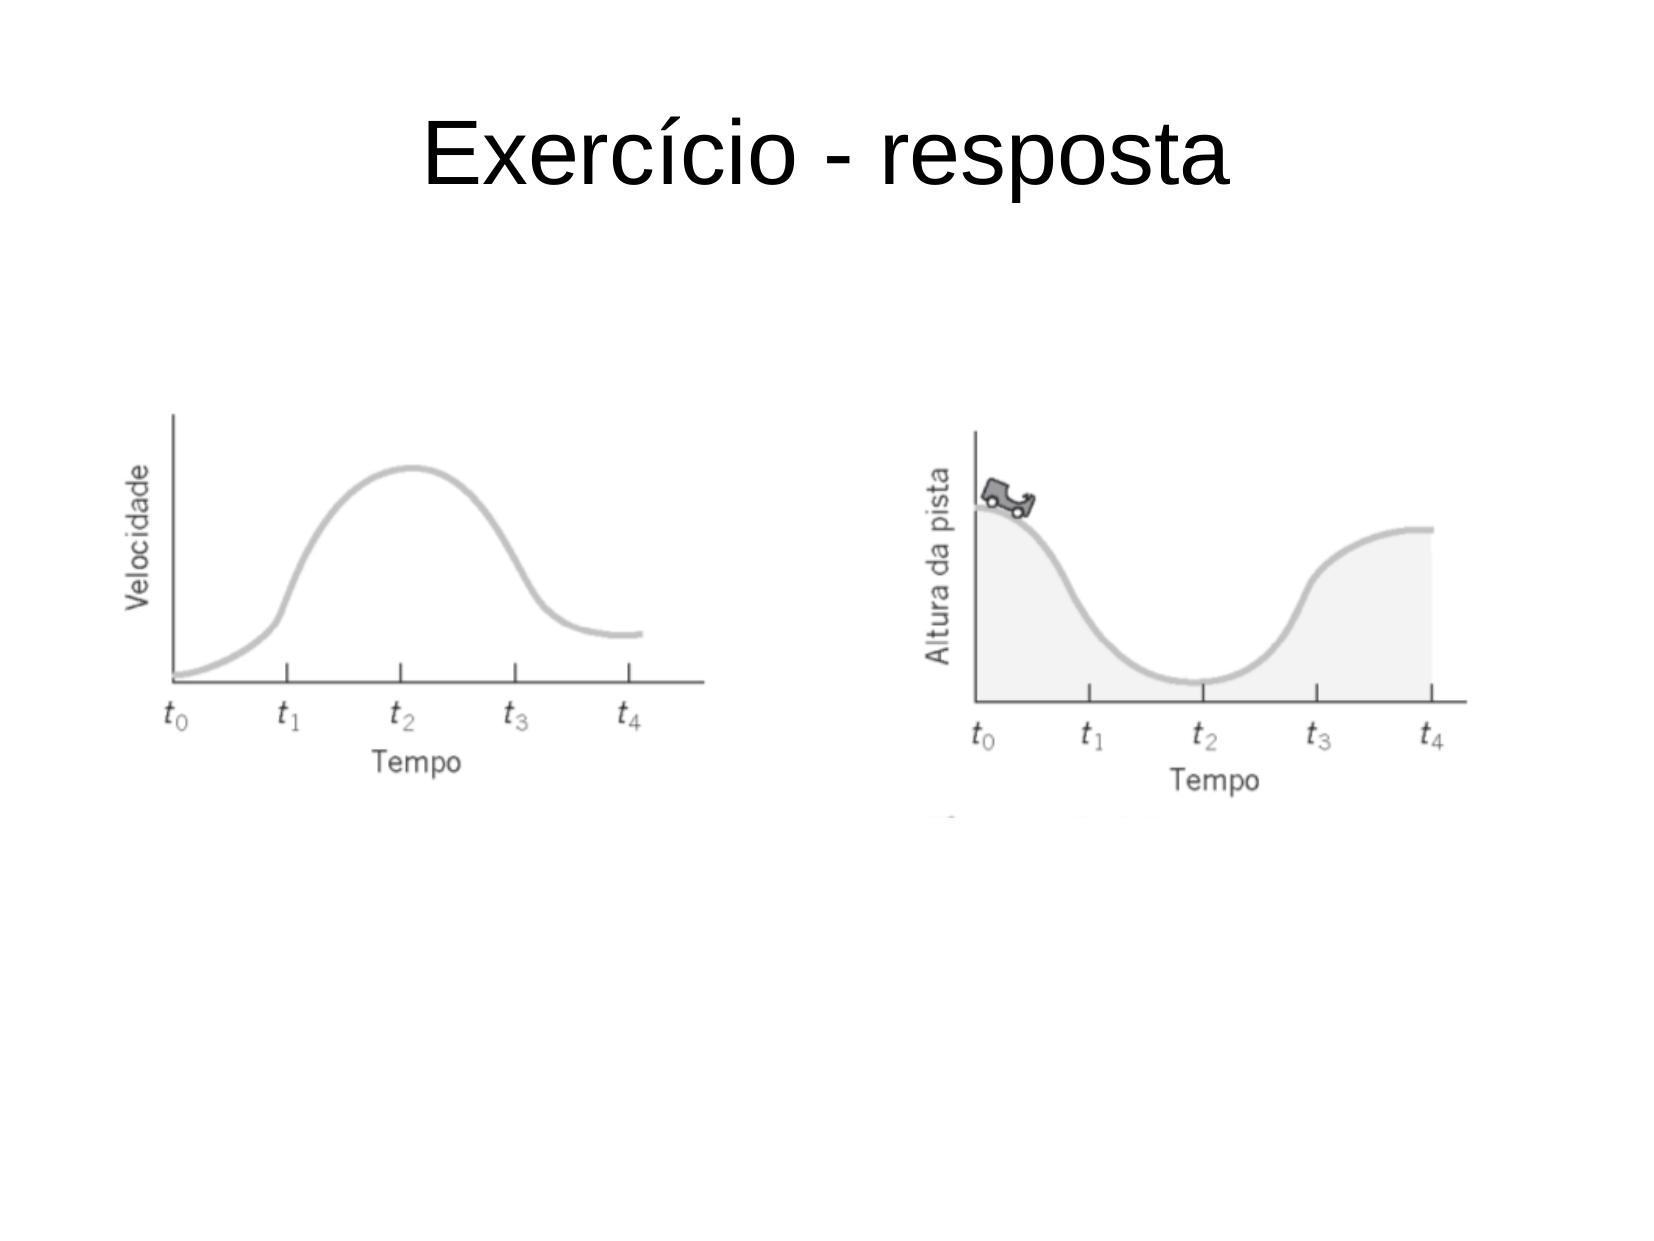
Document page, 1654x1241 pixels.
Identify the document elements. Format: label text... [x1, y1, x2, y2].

picture [45, 375, 756, 792]
picture [885, 366, 1516, 818]
title Exercício - resposta [82, 49, 1571, 257]
